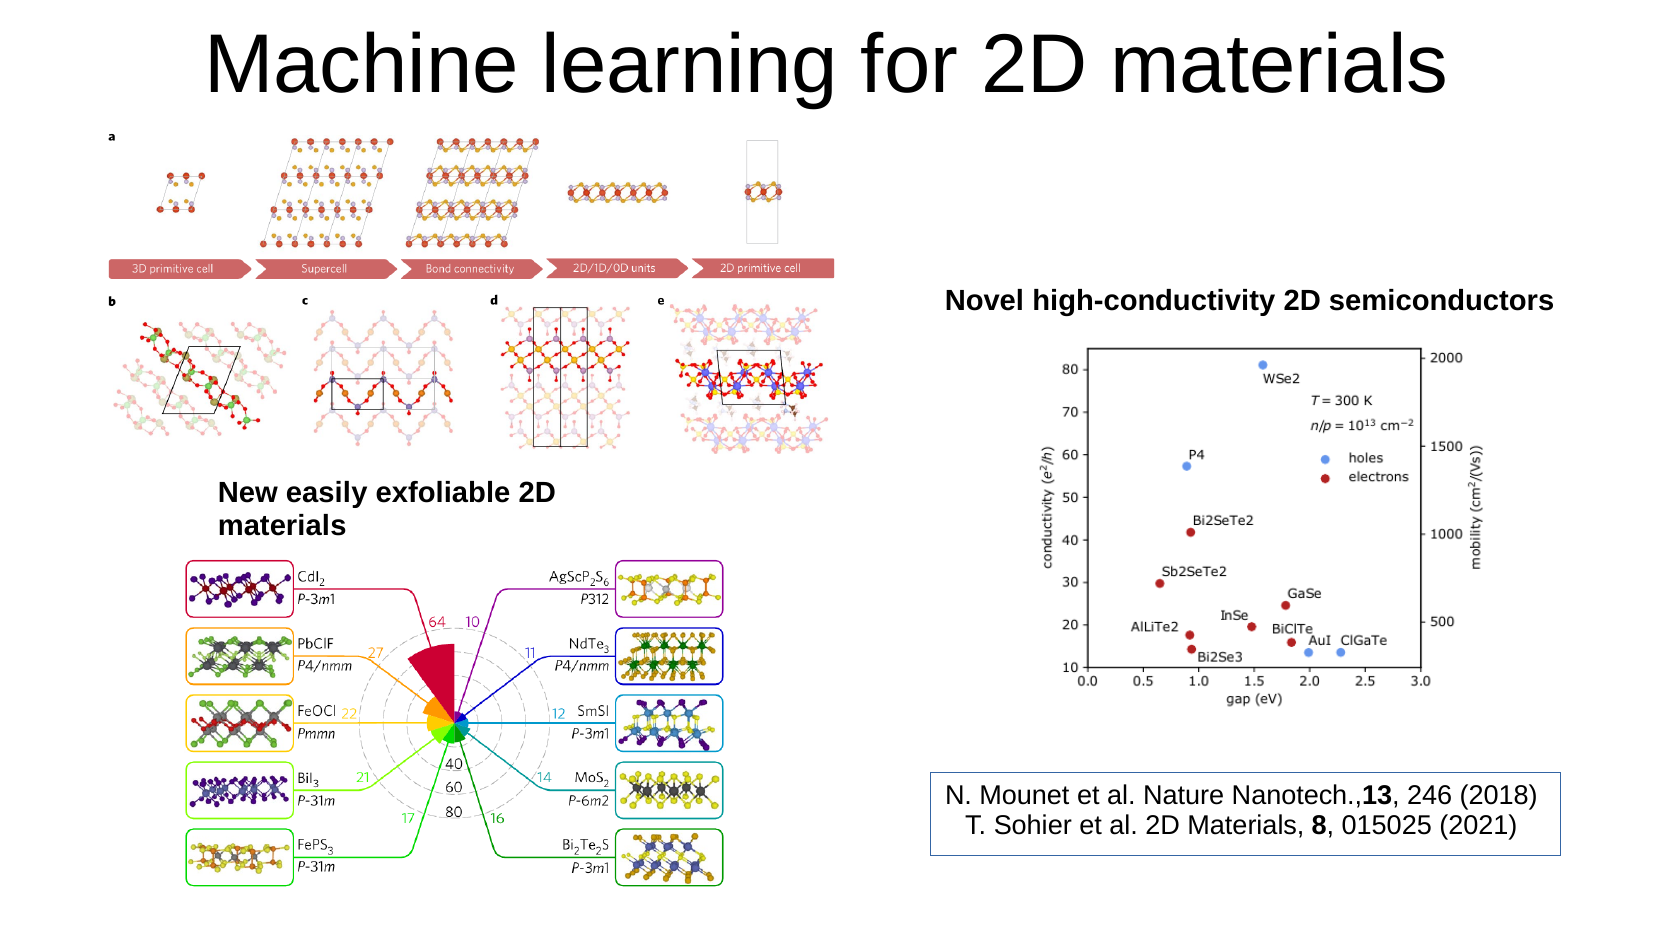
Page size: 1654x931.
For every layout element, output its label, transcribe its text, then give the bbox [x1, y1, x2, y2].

text_box Novel high-conductivity 2D semiconductors [930, 276, 1591, 325]
picture [90, 117, 841, 469]
text_box New easily exfoliable 2D materials [203, 468, 706, 549]
text_box N. Mounet et al. Nature Nanotech.,13, 246 (2018) T. Sohier et al. 2D Materials, 8, 015025 (2021) [930, 772, 1561, 856]
picture [1020, 329, 1520, 721]
title Machine learning for 2D materials [82, 7, 1571, 121]
picture [161, 545, 736, 901]
